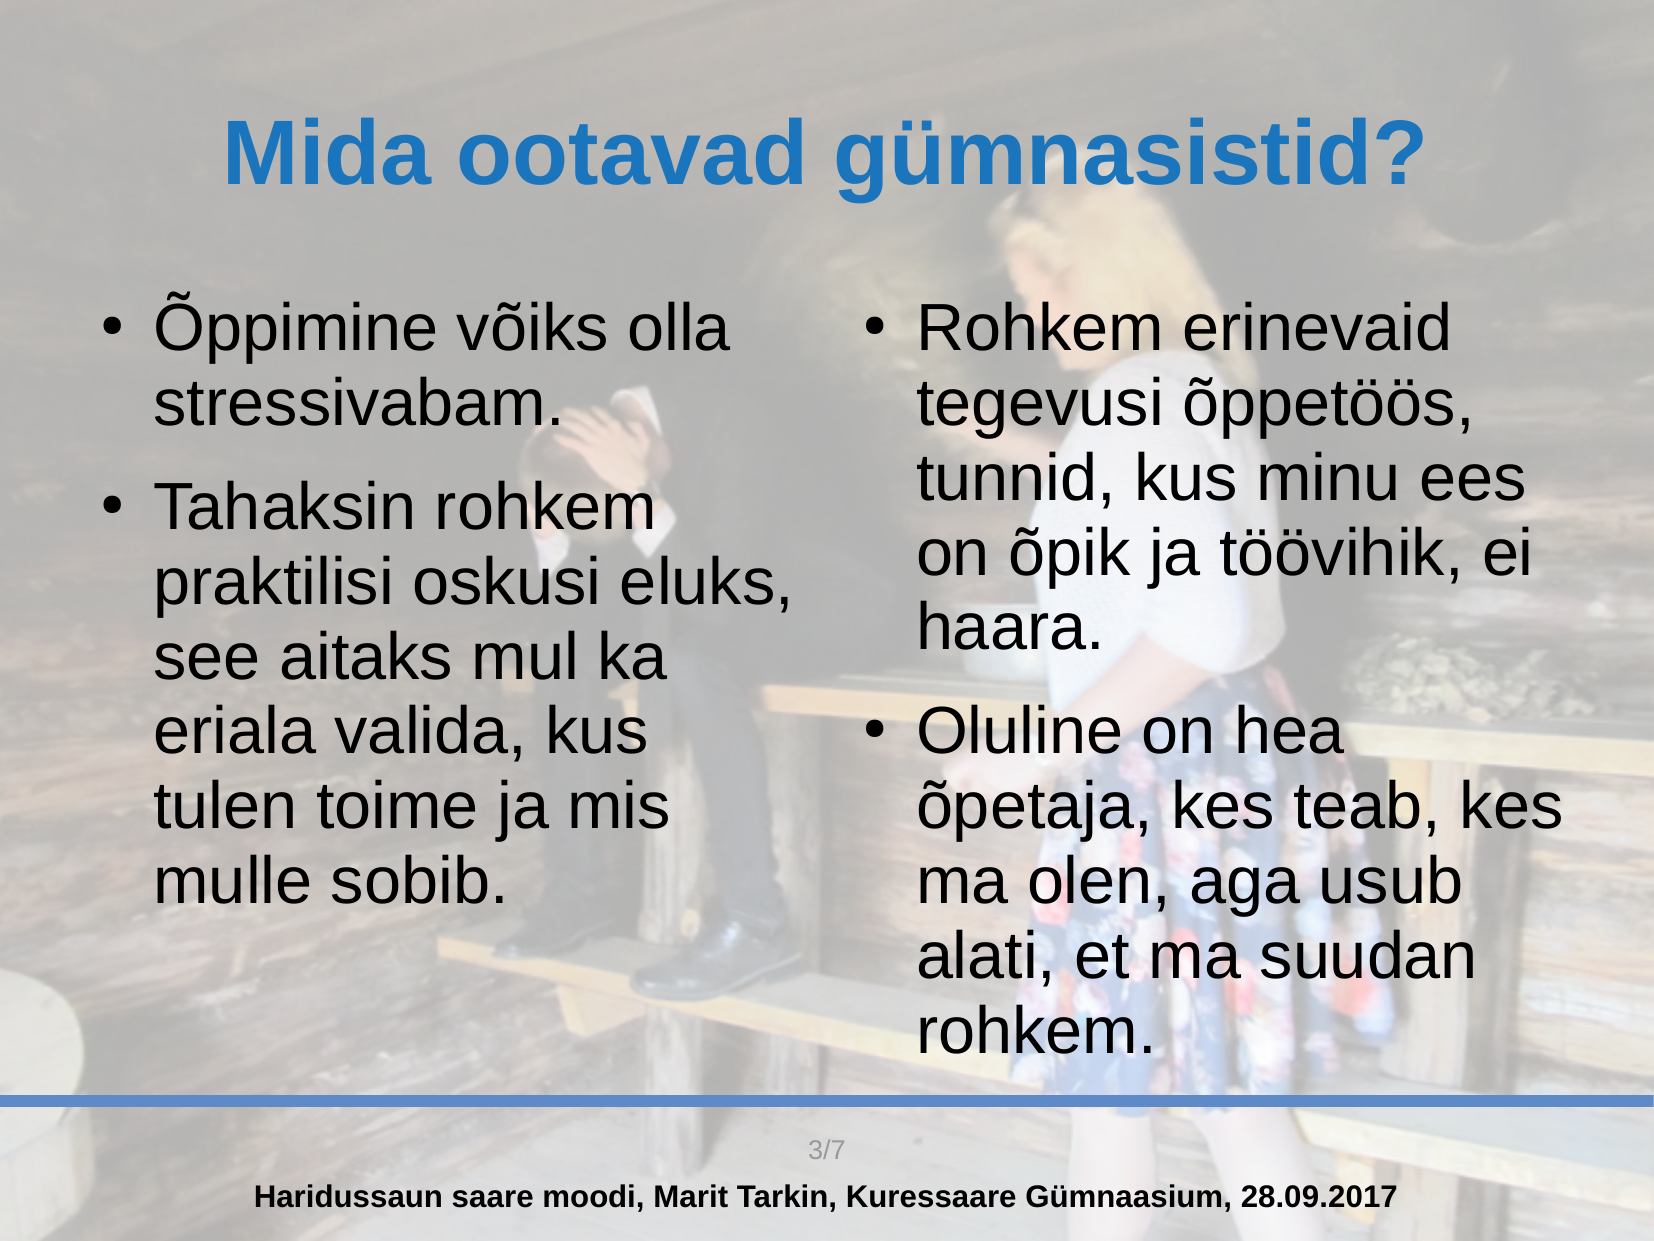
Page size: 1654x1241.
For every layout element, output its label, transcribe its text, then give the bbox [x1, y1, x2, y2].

list Rohkem erinevaid tegevusi õppetöös, tunnid, kus minu ees on õpik ja töövihik, ei haara. Oluline on hea õpetaja, kes teab, kes ma olen, aga usub alati, et ma suudan rohkem. [845, 290, 1572, 1099]
list Õppimine võiks olla stressivabam. Tahaksin rohkem praktilisi oskusi eluks, see aitaks mul ka eriala valida, kus tulen toime ja mis mulle sobib. [82, 290, 809, 1010]
title Mida ootavad gümnasistid? [82, 49, 1571, 257]
